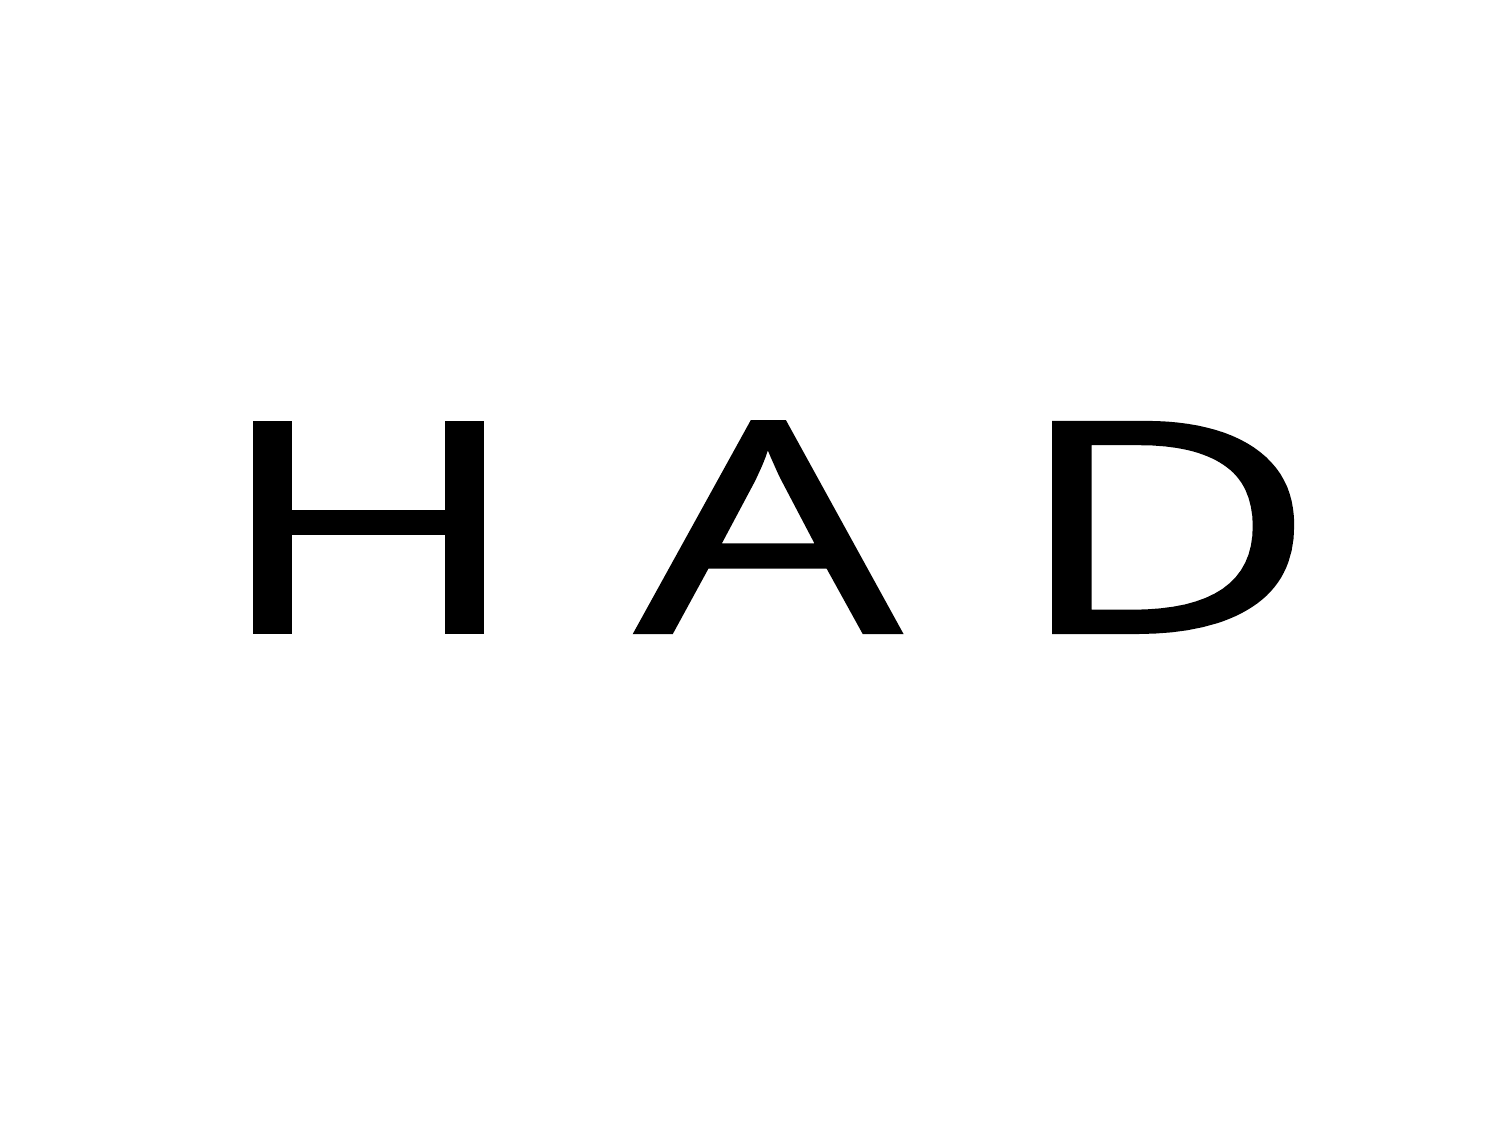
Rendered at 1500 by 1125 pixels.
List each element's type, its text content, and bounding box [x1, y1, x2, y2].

text_box H A D [253, 421, 484, 634]
text_box H A D [1052, 421, 1294, 634]
text_box H A D [634, 420, 903, 634]
